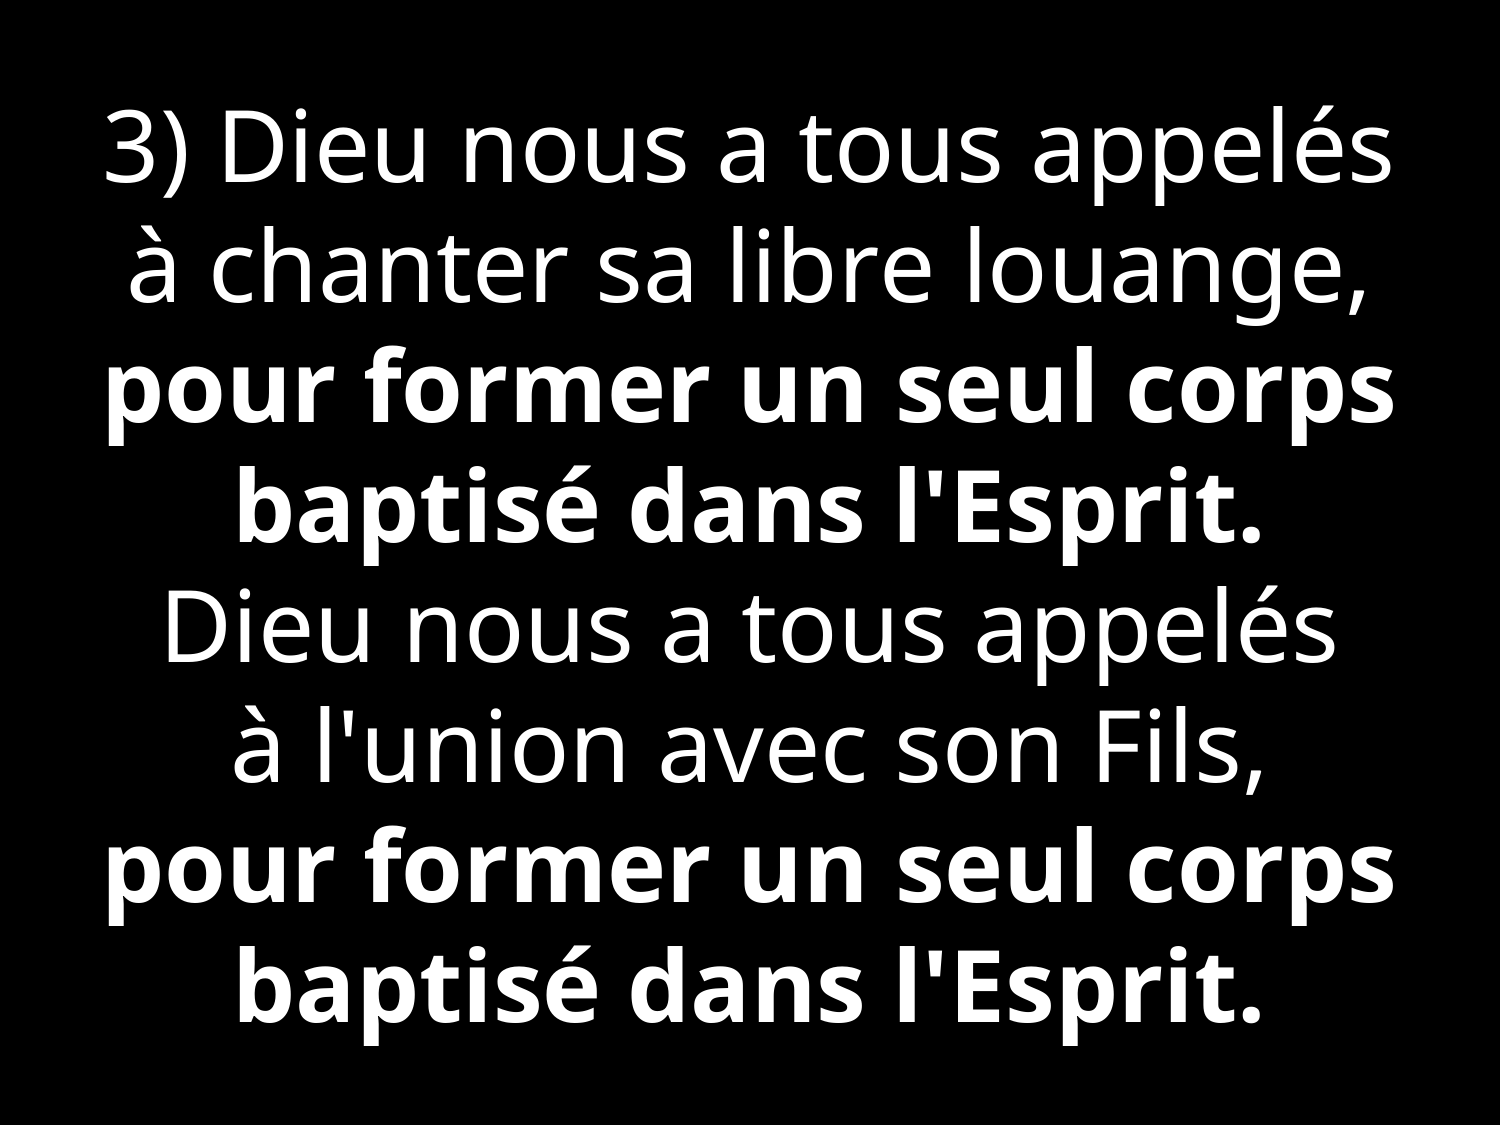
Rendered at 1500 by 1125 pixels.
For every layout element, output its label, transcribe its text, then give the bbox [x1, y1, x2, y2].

title 3) Dieu nous a tous appelés à chanter sa libre louange, pour former un seul corps baptisé dans l'Esprit. Dieu nous a tous appelés à l'union avec son Fils, pour former un seul corps baptisé dans l'Esprit. [0, 0, 1500, 1125]
